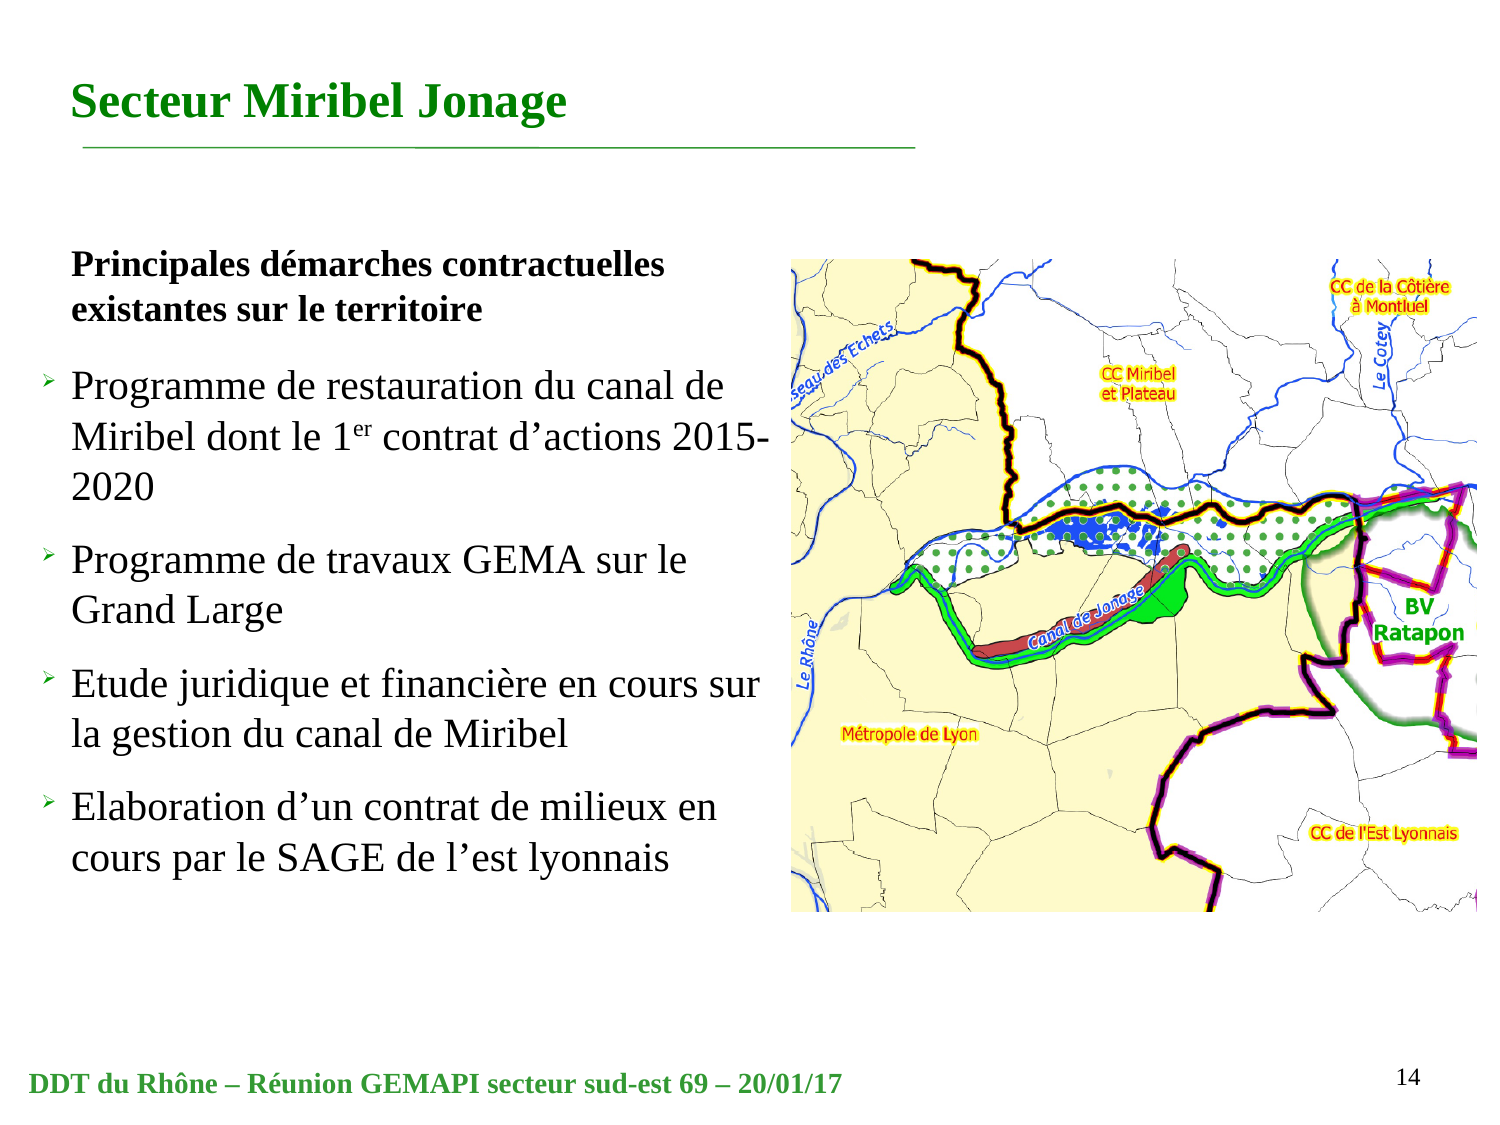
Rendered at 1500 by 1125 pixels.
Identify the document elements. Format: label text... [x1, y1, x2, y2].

picture [791, 259, 1477, 912]
title Secteur Miribel Jonage [70, 24, 1465, 178]
text_box Principales démarches contractuelles existantes sur le territoire Programme de restauration du canal de Miribel dont le 1er contrat d’actions 2015-2020 Programme de travaux GEMA sur le Grand Large Etude juridique et financière en cours sur la gestion du canal de Miribel Elaboration d’un contrat de milieux en cours par le SAGE de l’est lyonnais [26, 231, 801, 1107]
